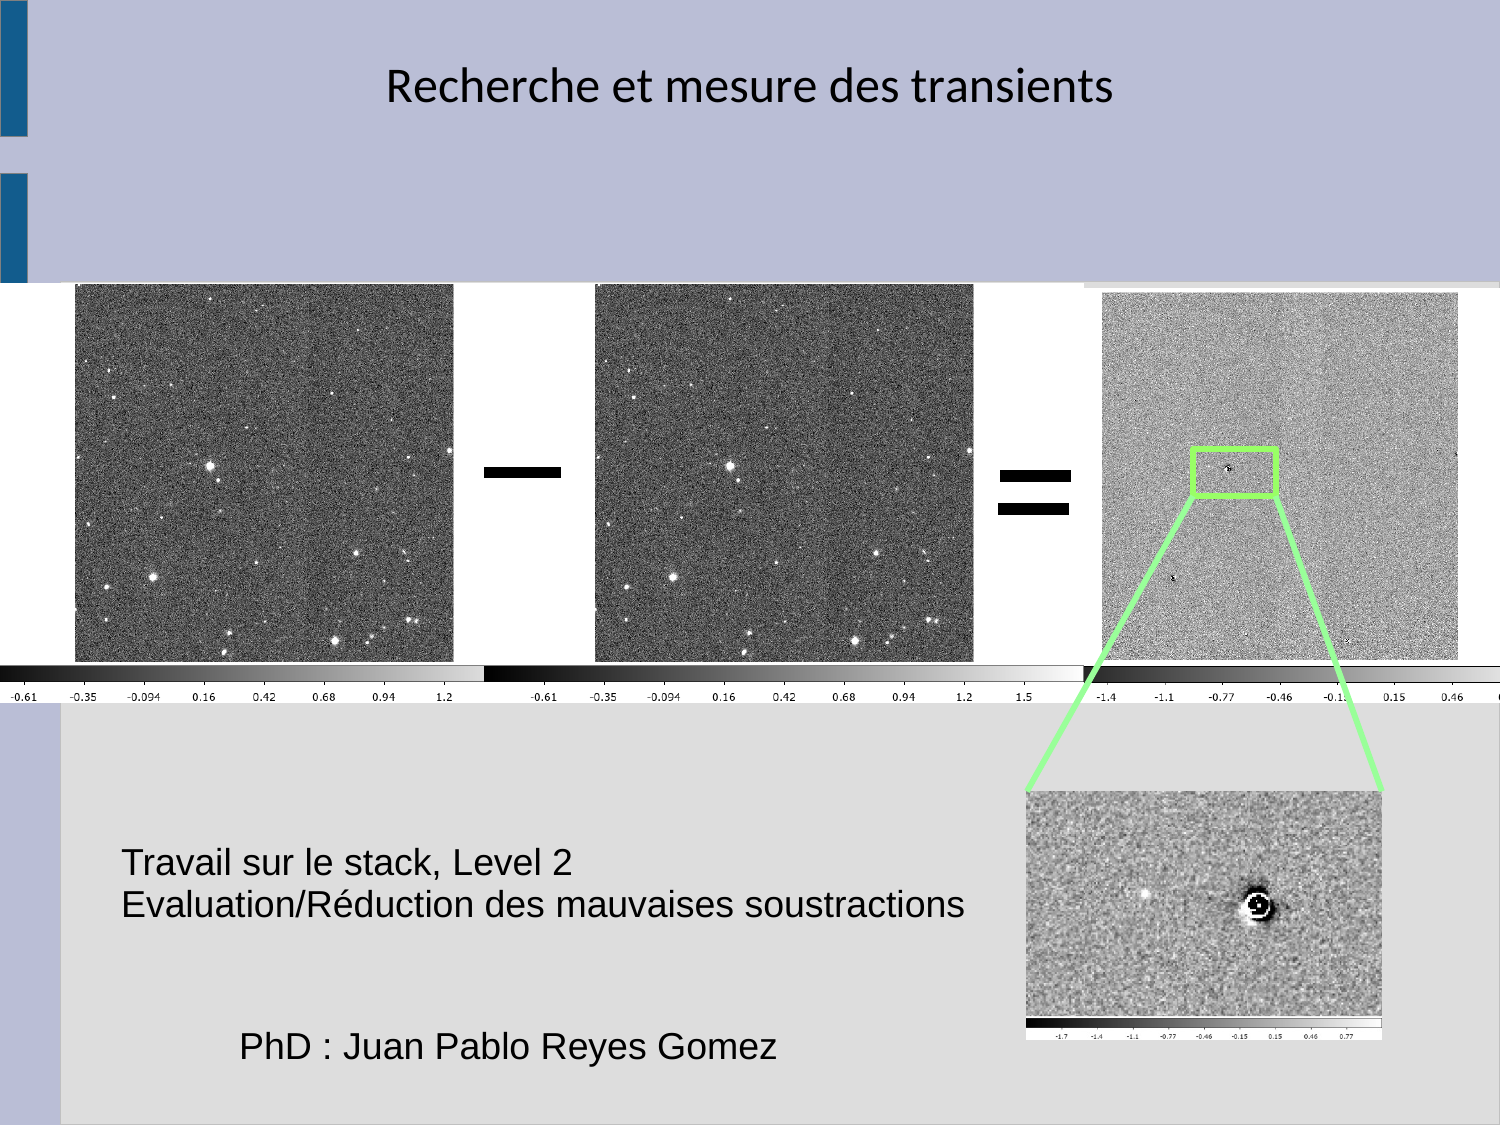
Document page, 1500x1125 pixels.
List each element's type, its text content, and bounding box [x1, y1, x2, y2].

text_box Travail sur le stack, Level 2 Evaluation/Réduction des mauvaises soustractions [106, 834, 983, 934]
picture [1196, 452, 1273, 493]
title Recherche et mesure des transients [75, 45, 1425, 233]
picture [0, 283, 1500, 703]
picture [1081, 499, 1346, 703]
text_box PhD : Juan Pablo Reyes Gomez [224, 1017, 794, 1075]
picture [1026, 791, 1382, 1040]
